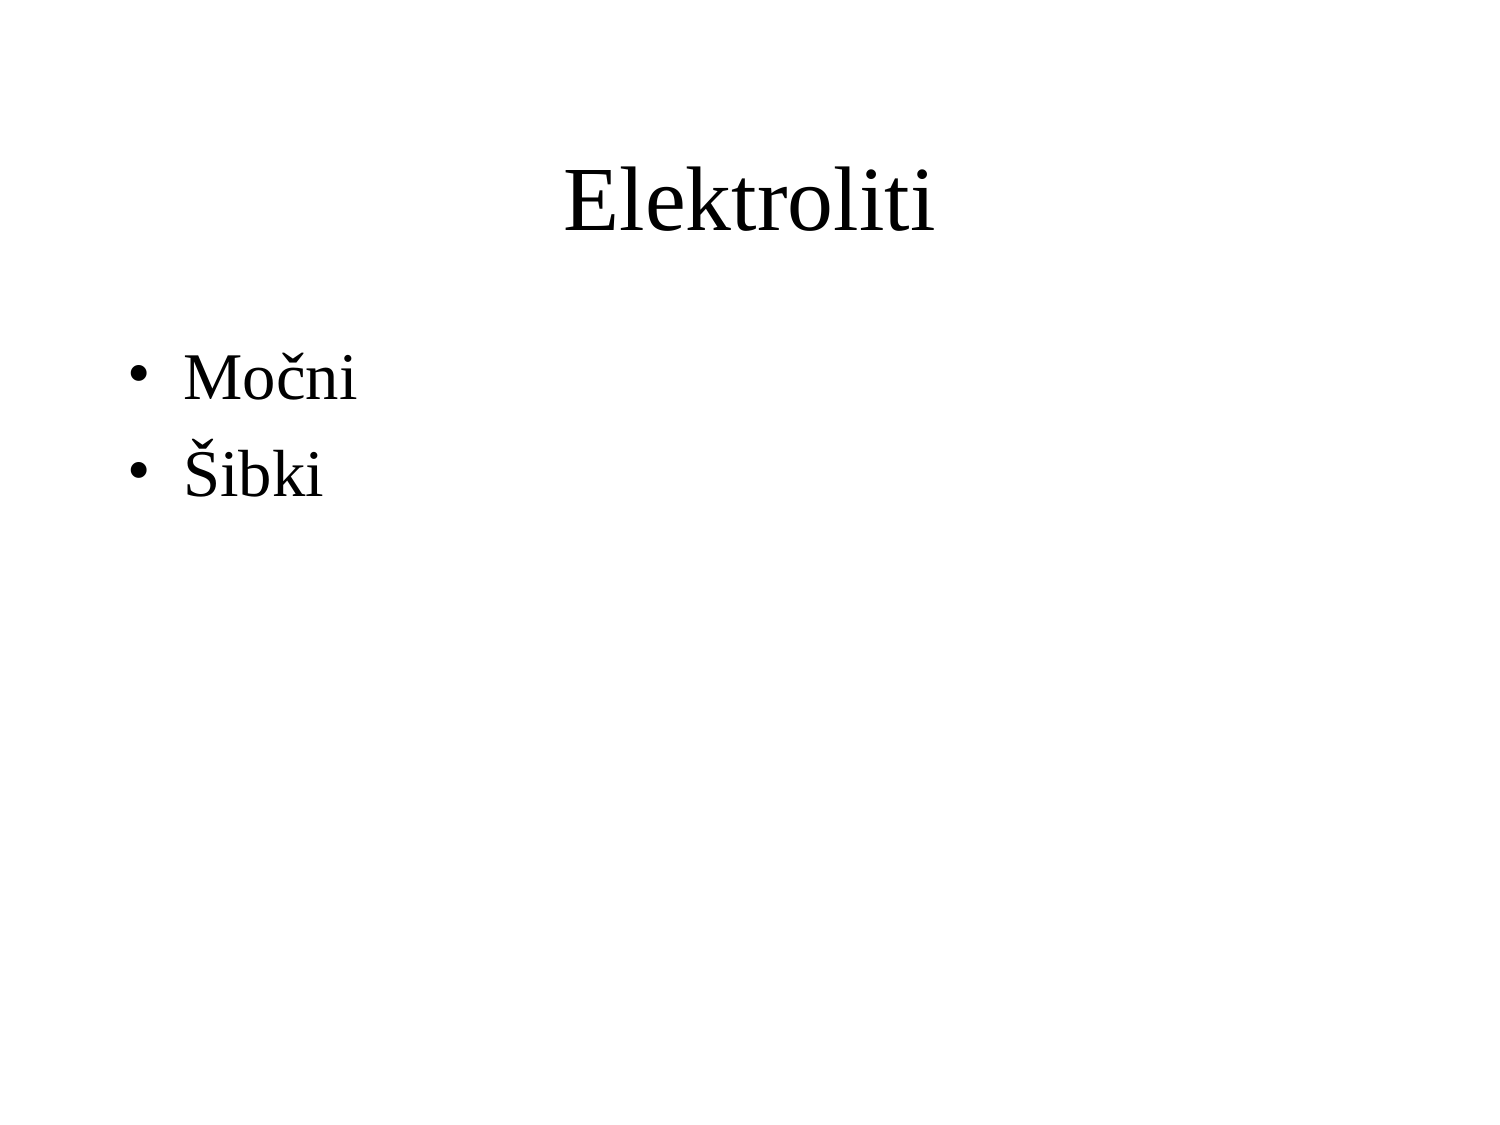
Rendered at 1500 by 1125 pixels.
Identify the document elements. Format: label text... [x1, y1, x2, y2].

list Močni Šibki [112, 324, 1388, 1001]
title Elektroliti [112, 99, 1388, 288]
